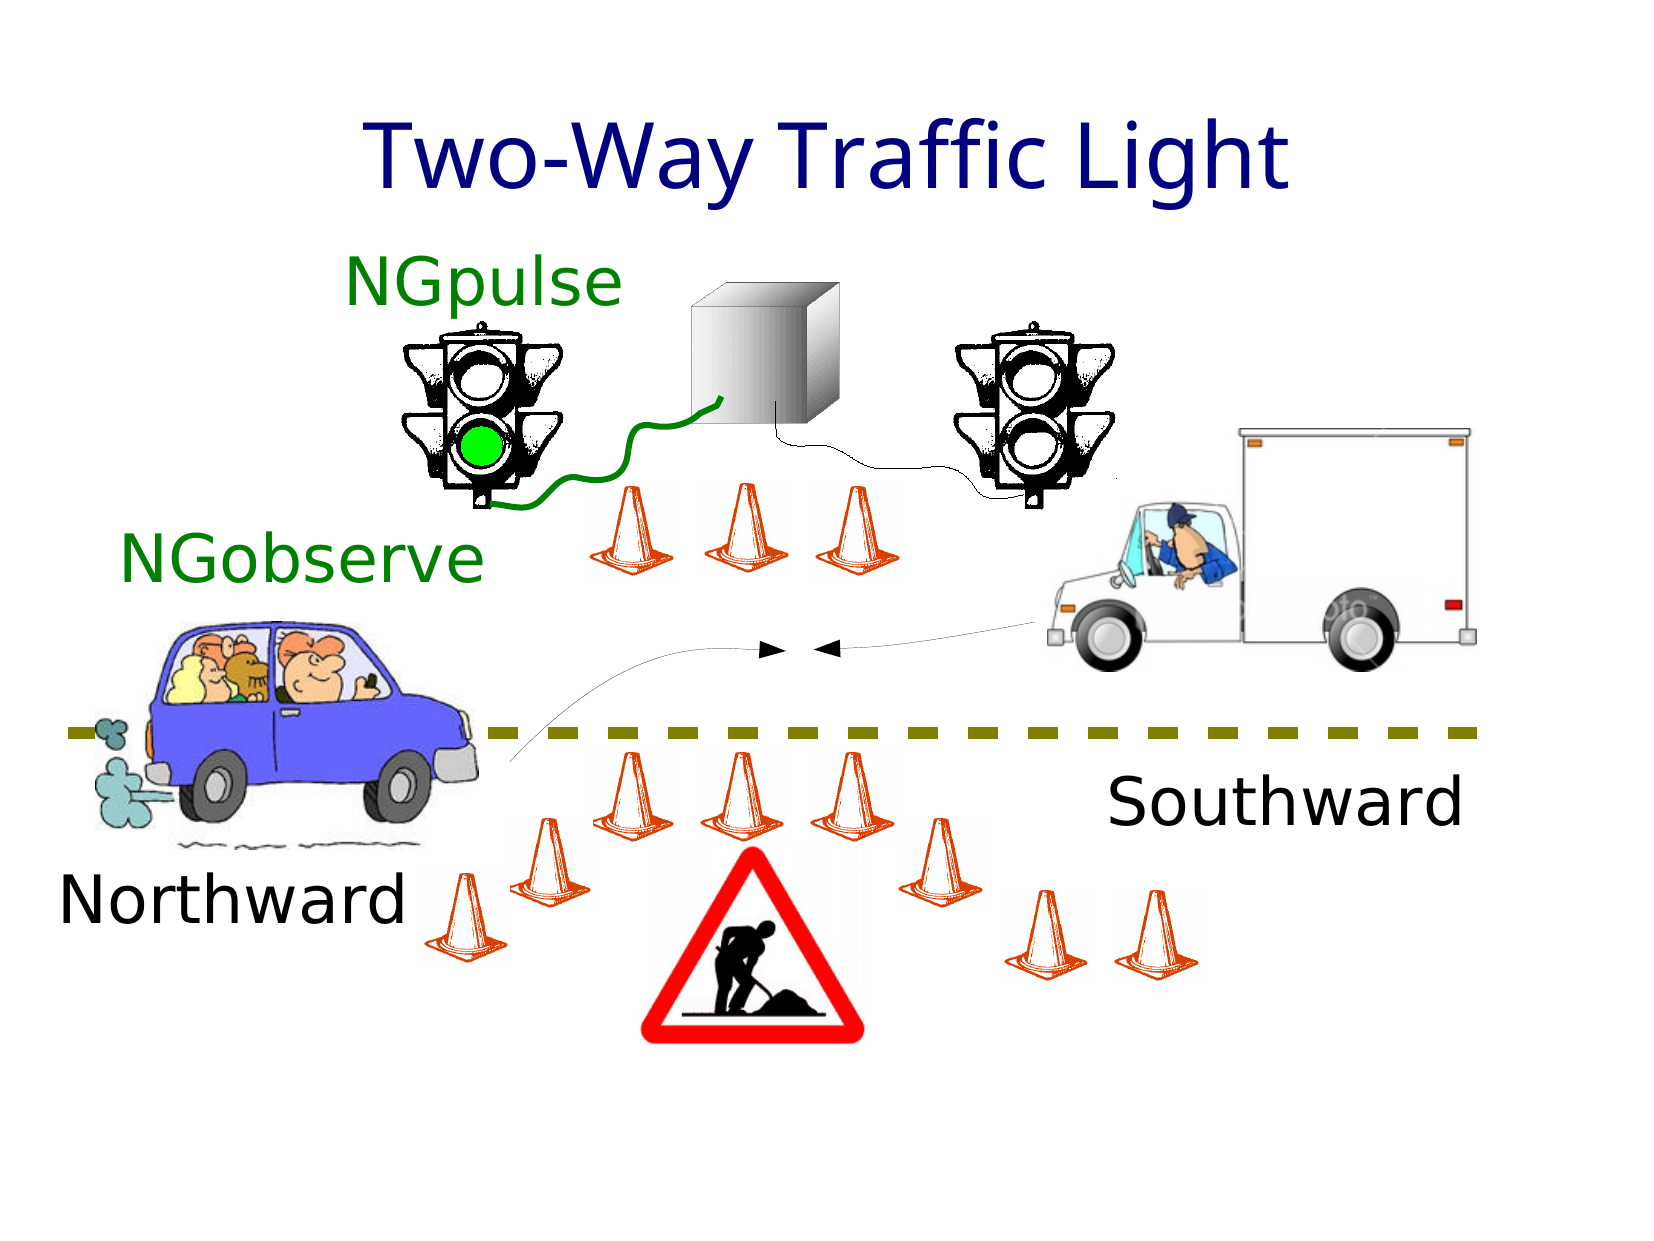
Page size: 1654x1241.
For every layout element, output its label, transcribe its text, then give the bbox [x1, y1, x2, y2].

picture [1112, 887, 1201, 982]
text_box Southward [1097, 763, 1475, 842]
text_box NGobserve [113, 520, 492, 598]
picture [951, 318, 1477, 672]
picture [813, 483, 902, 578]
text_box [460, 425, 504, 467]
picture [399, 322, 566, 512]
picture [702, 480, 791, 574]
picture [422, 749, 985, 1047]
text_box NGpulse [295, 243, 673, 322]
picture [95, 621, 479, 850]
text_box Northward [44, 861, 423, 940]
picture [587, 483, 676, 578]
title Two-Way Traffic Light [82, 49, 1571, 257]
picture [675, 262, 856, 443]
picture [1002, 887, 1090, 982]
